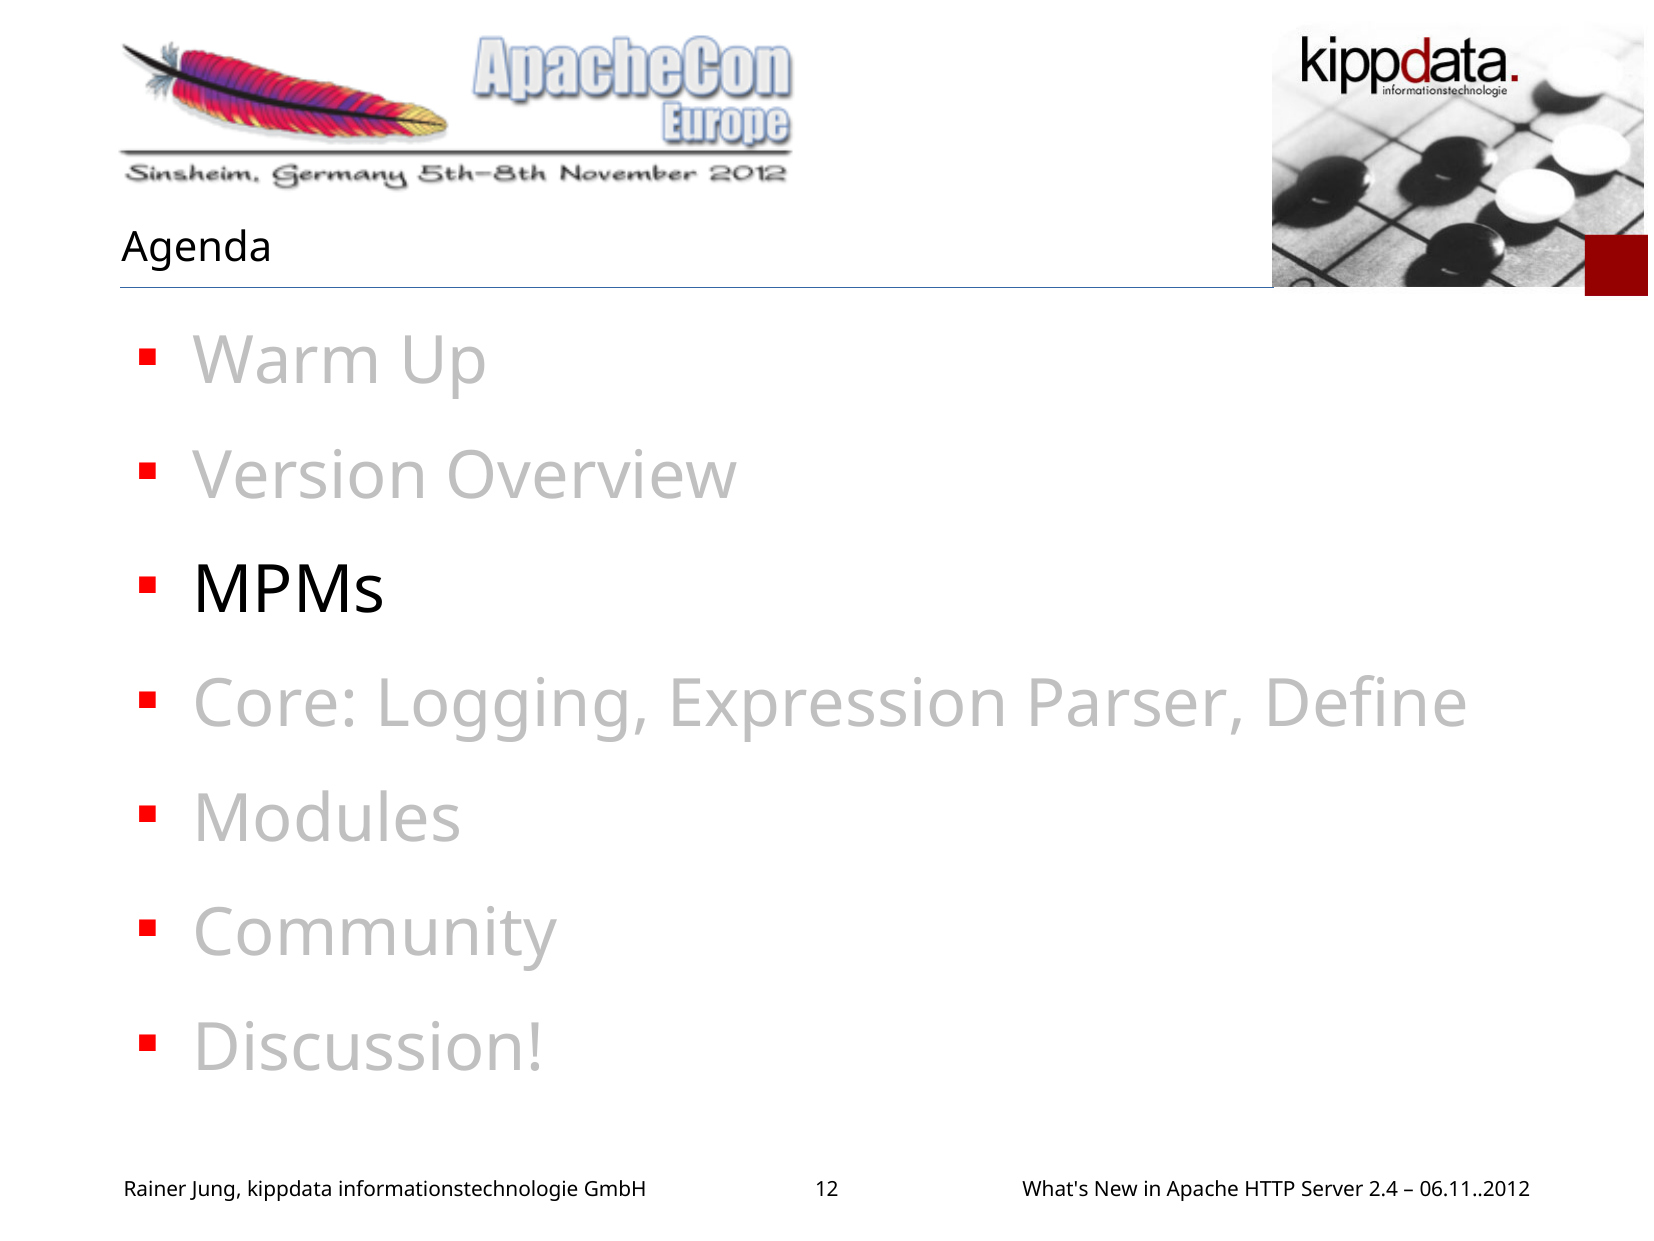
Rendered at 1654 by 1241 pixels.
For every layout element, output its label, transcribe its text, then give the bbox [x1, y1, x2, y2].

list Warm Up Version Overview MPMs Core: Logging, Expression Parser, Define Modules Community Discussion! [121, 312, 1534, 1150]
picture [113, 32, 797, 195]
picture [1272, 5, 1648, 302]
title Agenda [121, 204, 1242, 286]
